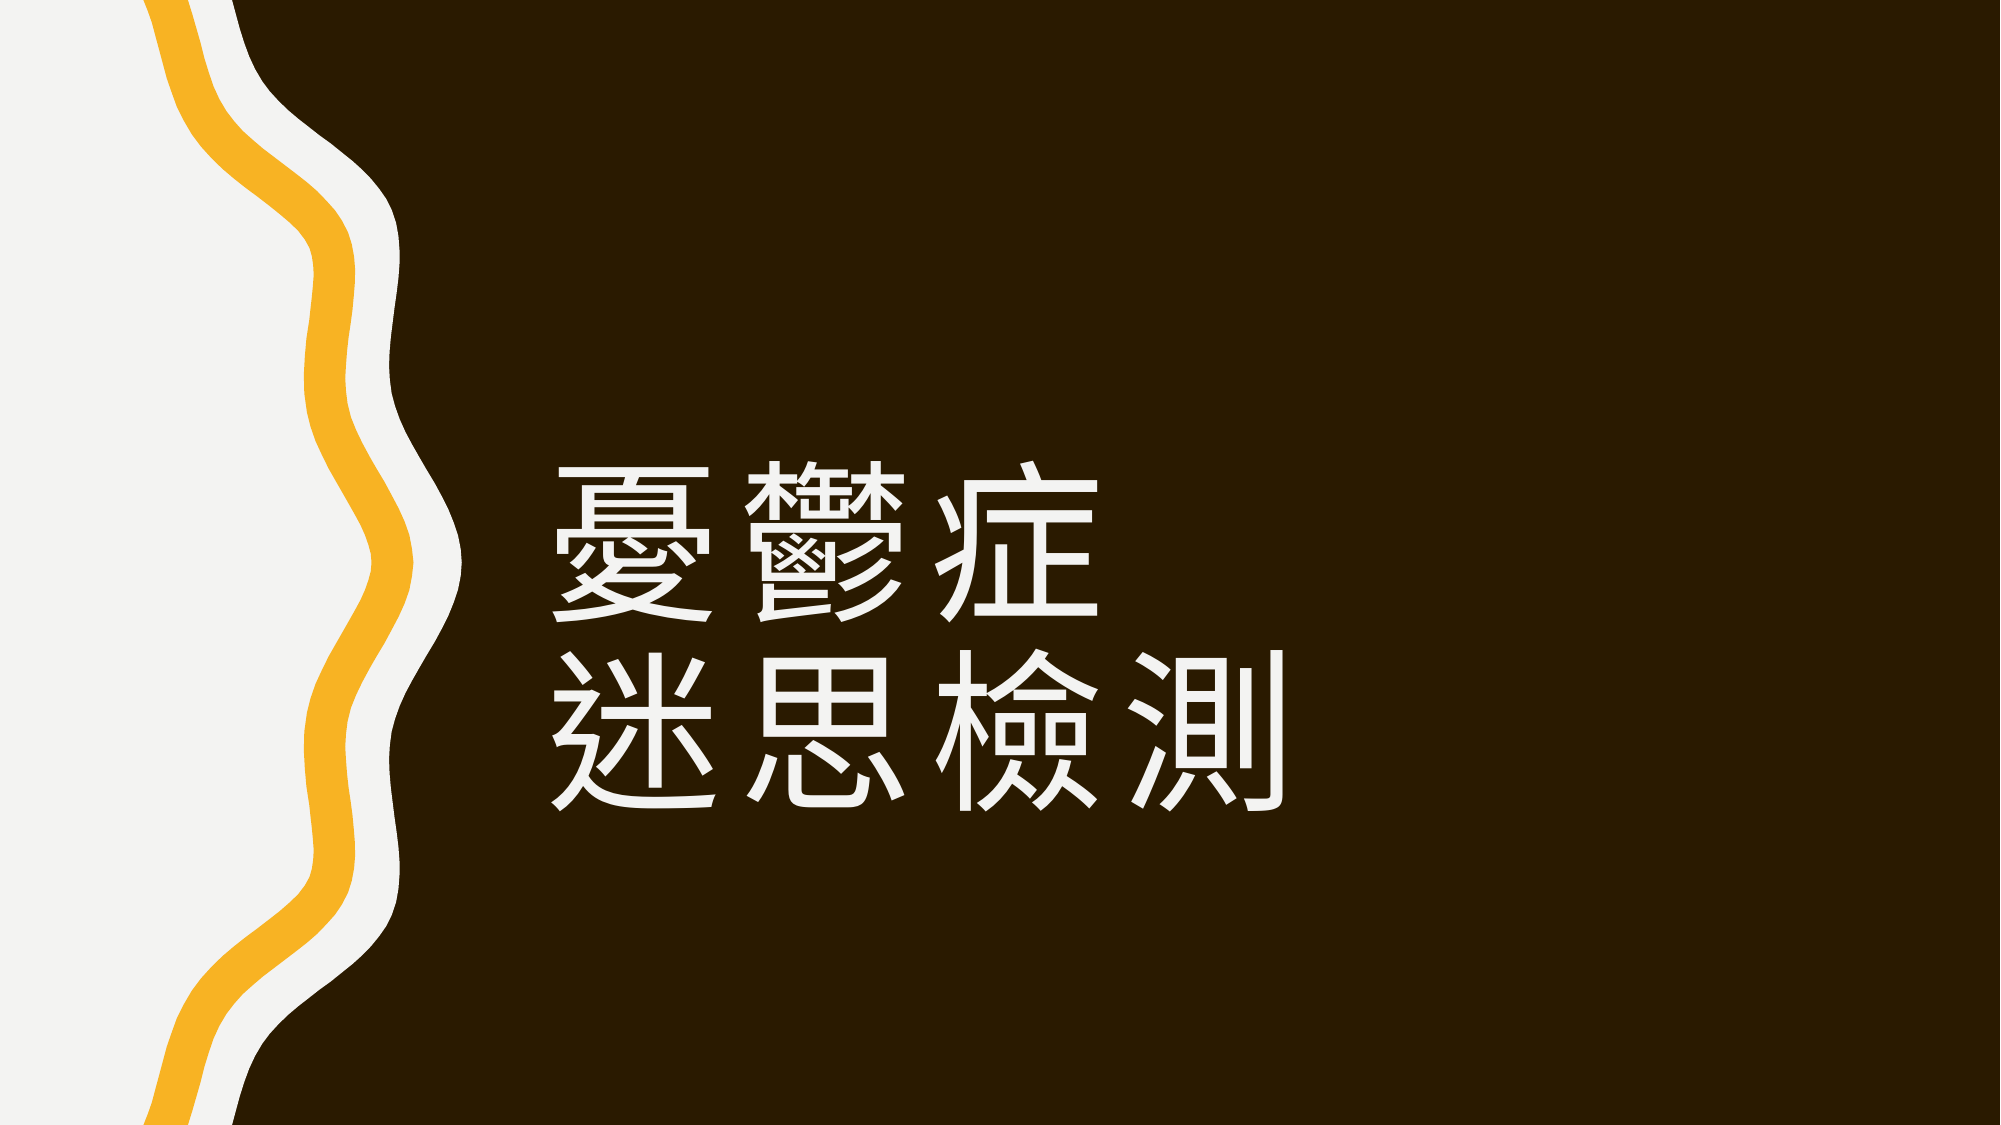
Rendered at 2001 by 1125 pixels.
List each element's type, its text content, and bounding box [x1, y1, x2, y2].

title 憂鬱症 迷思檢測 [531, 176, 1876, 843]
